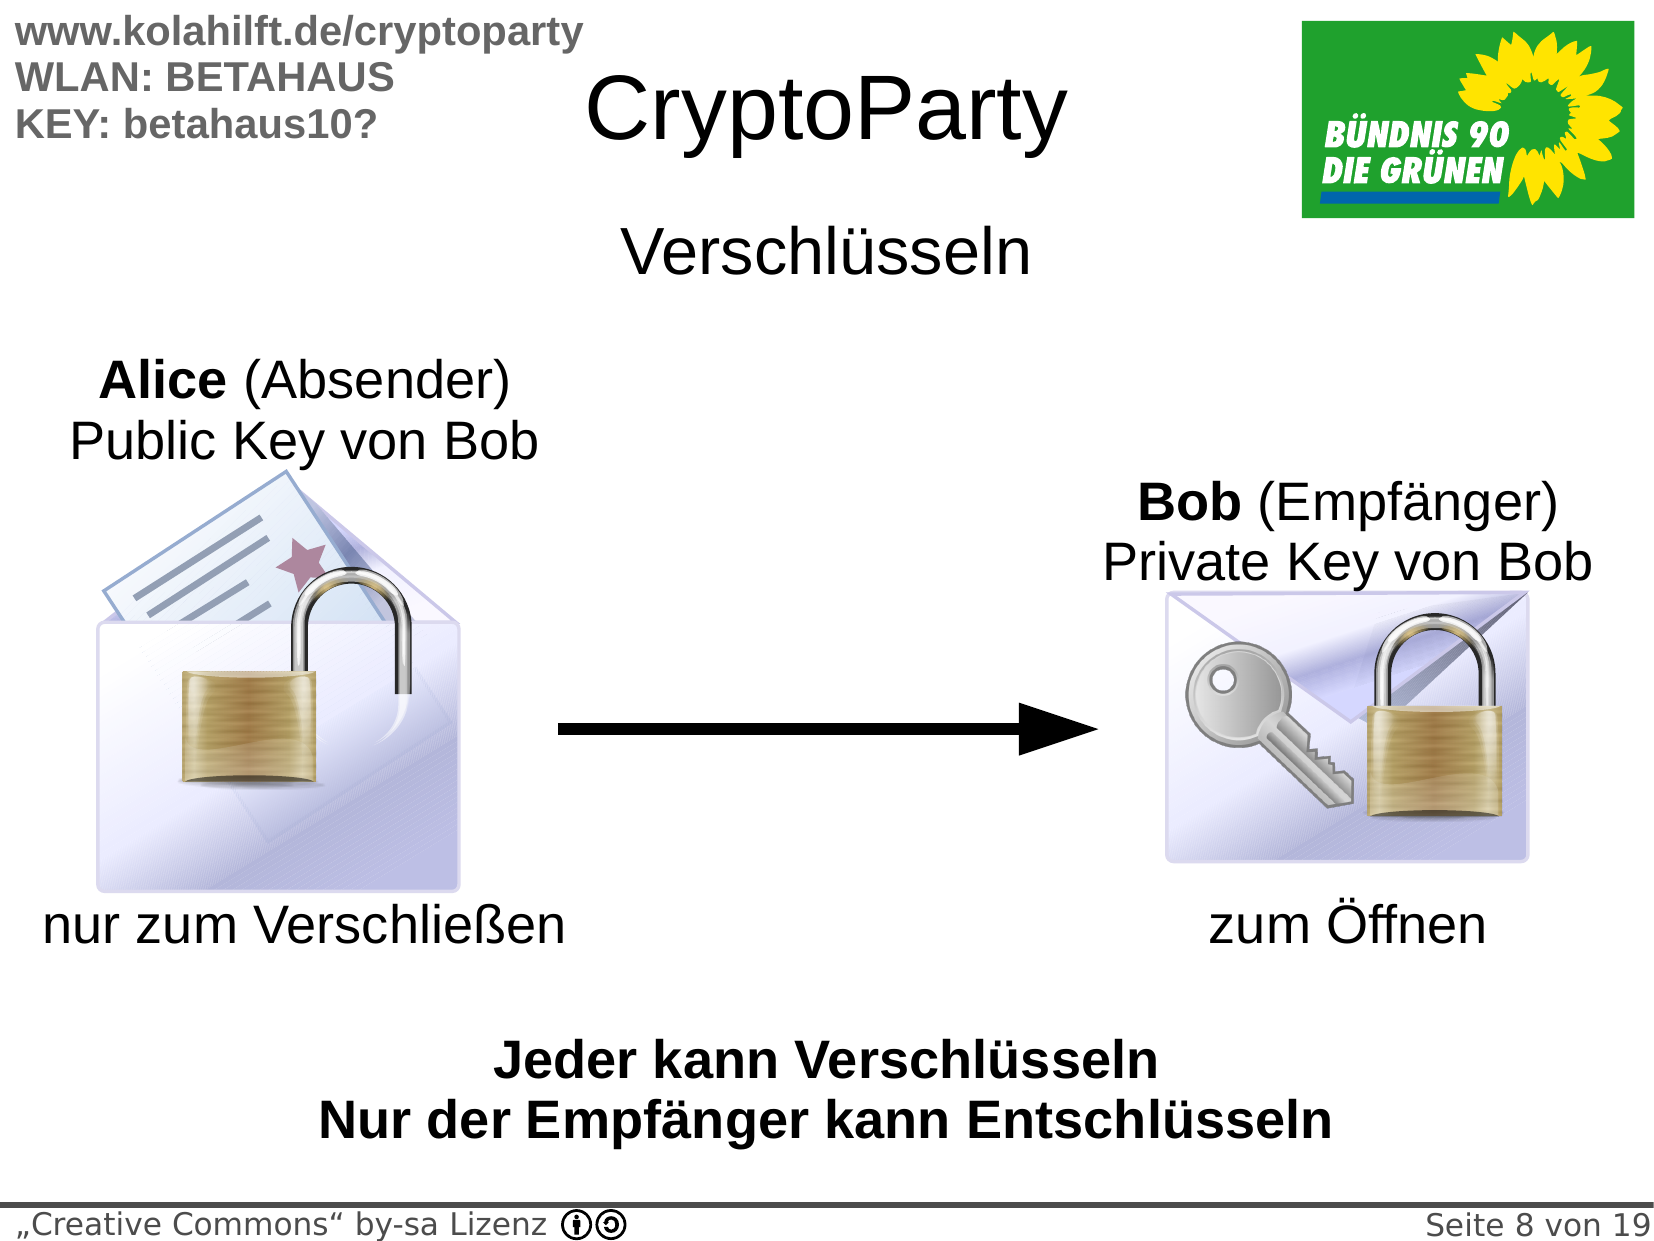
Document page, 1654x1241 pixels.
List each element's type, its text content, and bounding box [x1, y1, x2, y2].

text_box Jeder kann Verschlüsseln Nur der Empfänger kann Entschlüsseln [139, 1022, 1514, 1159]
text_box Alice (Absender) Public Key von Bob nur zum Verschließen [0, 342, 611, 1071]
text_box Bob (Empfänger) Private Key von Bob zum Öffnen [1043, 463, 1654, 1136]
text_box Verschlüsseln [37, 206, 1616, 297]
picture [1174, 629, 1364, 819]
